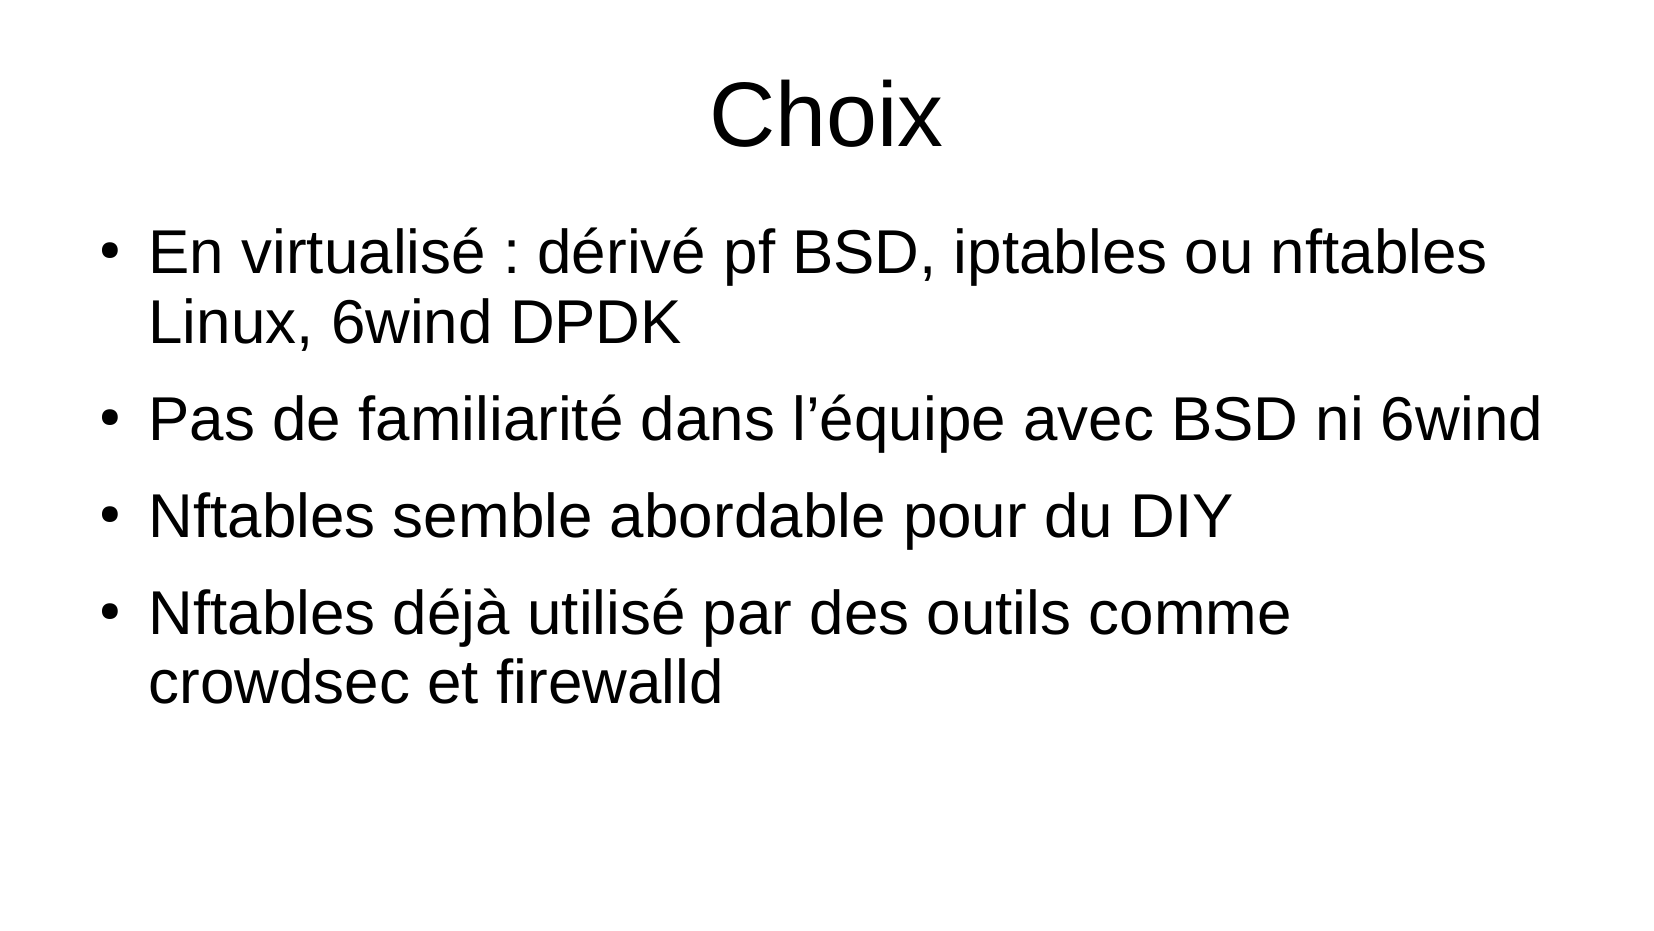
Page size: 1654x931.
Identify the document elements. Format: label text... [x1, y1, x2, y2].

list En virtualisé : dérivé pf BSD, iptables ou nftables Linux, 6wind DPDK Pas de familiarité dans l’équipe avec BSD ni 6wind Nftables semble abordable pour du DIY Nftables déjà utilisé par des outils comme crowdsec et firewalld [82, 217, 1571, 758]
title Choix [82, 37, 1571, 193]
